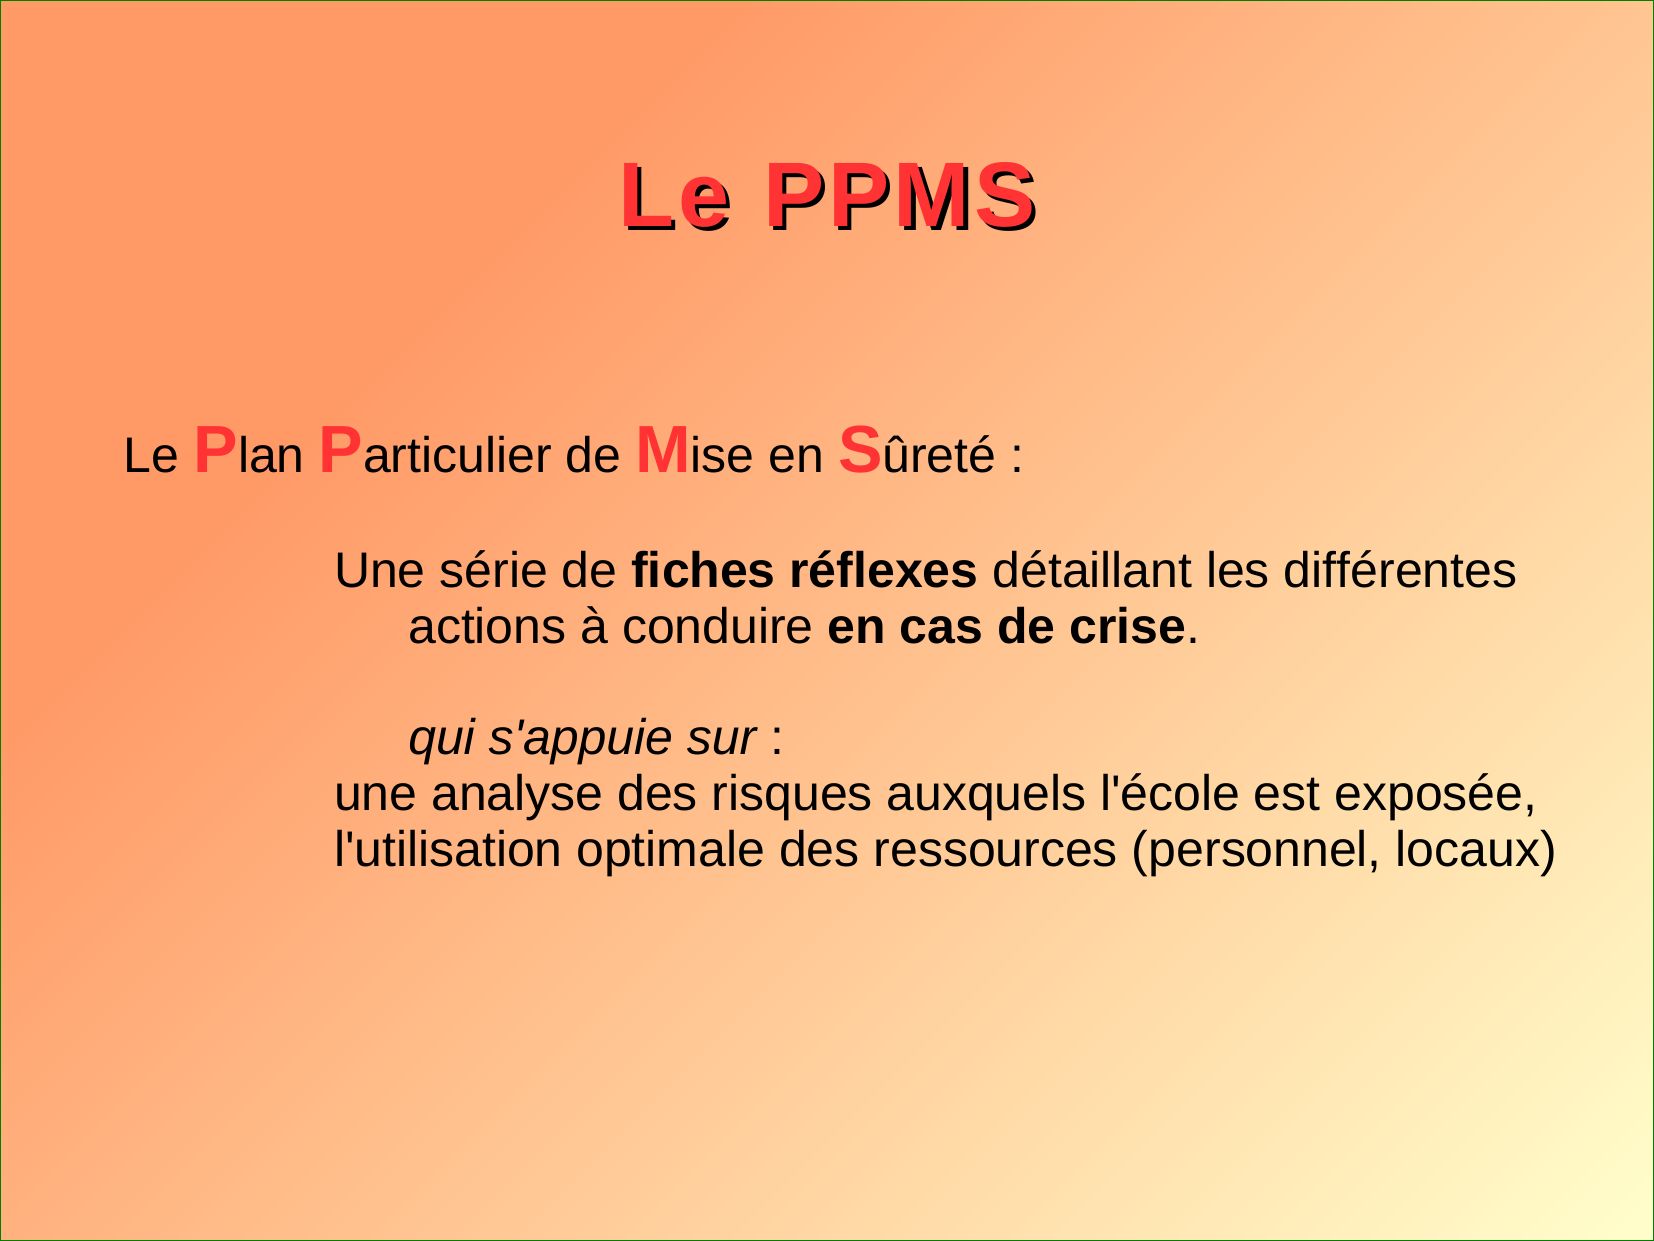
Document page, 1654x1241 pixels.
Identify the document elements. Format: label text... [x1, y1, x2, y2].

title Le PPMS [121, 91, 1534, 299]
text_box [0, 0, 1654, 1241]
text_box Le Plan Particulier de Mise en Sûreté : Une série de fiches réflexes détaillant les différentes actions à conduire en cas de crise. qui s'appuie sur : une analyse des risques auxquels l'école est exposée, l'utilisation optimale des ressources (personnel, locaux) [118, 348, 1565, 940]
